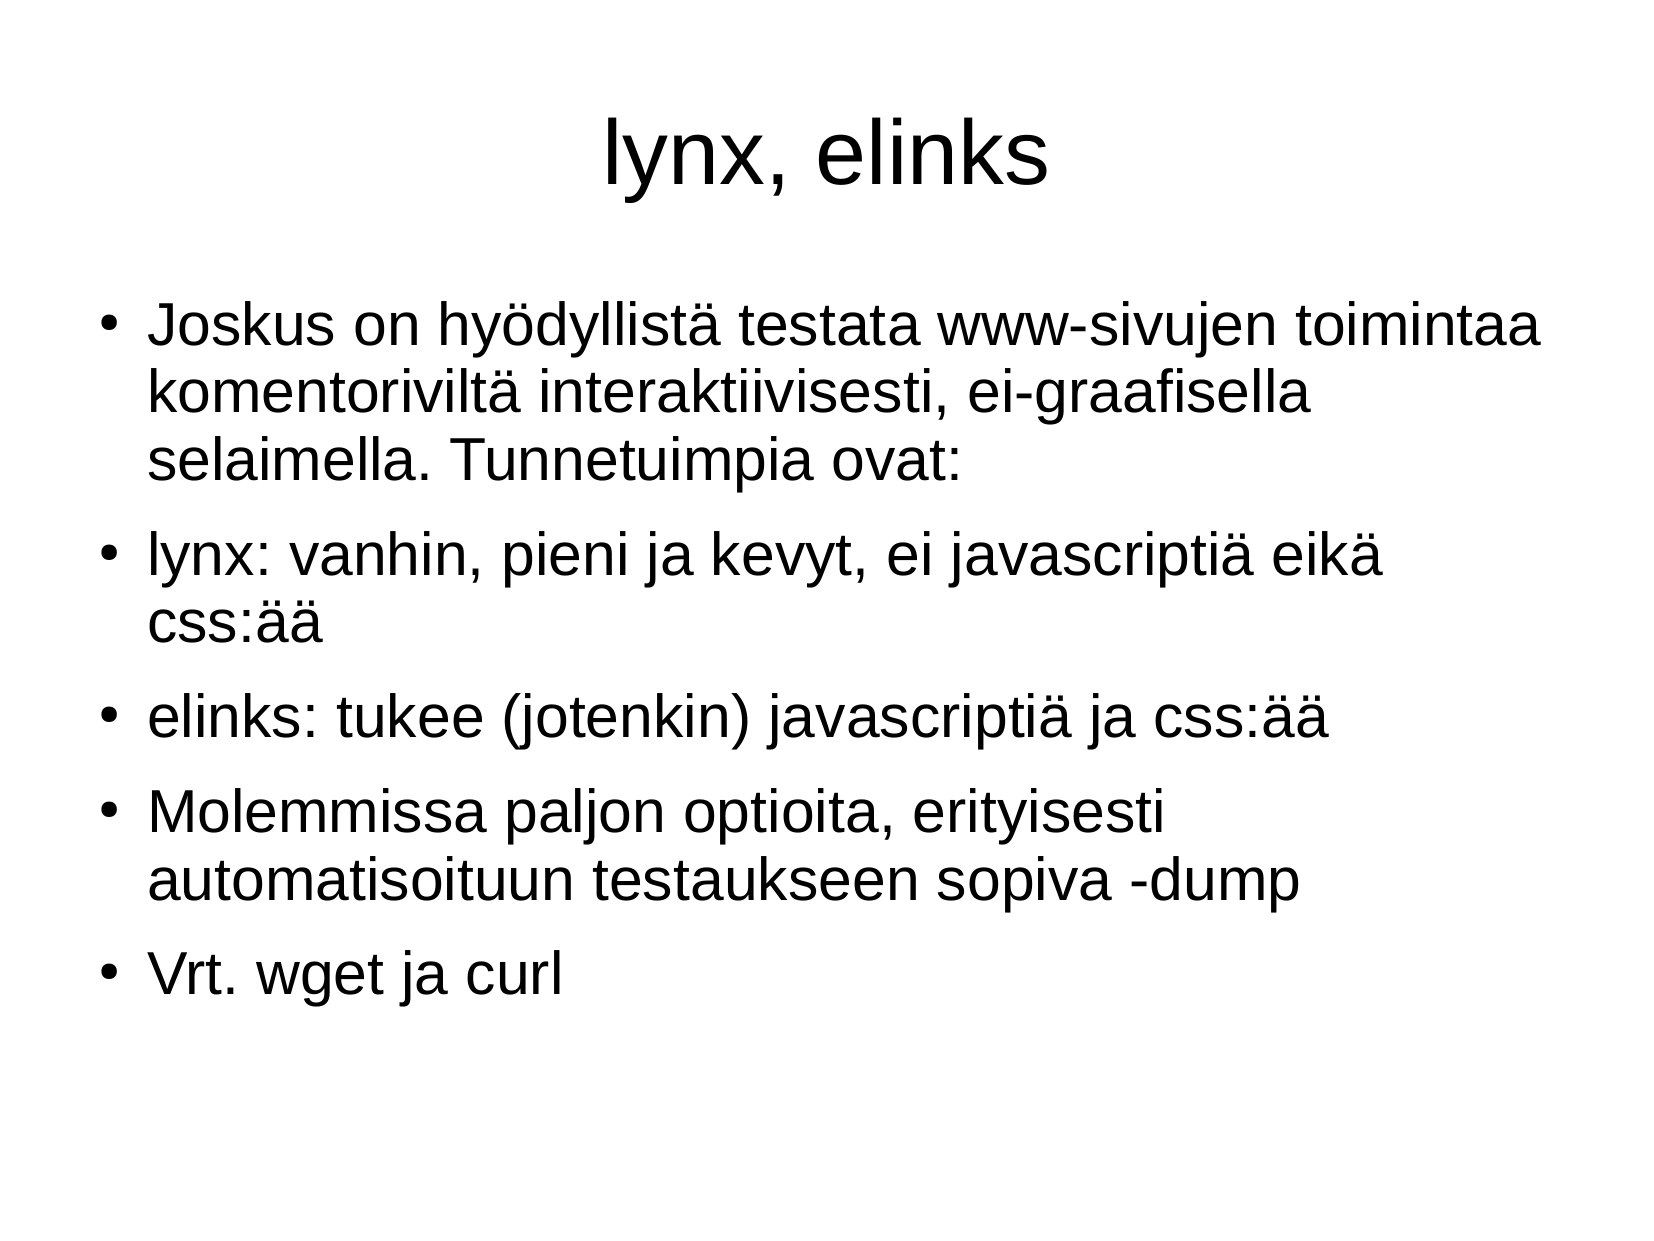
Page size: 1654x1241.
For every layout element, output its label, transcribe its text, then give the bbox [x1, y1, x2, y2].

title lynx, elinks [82, 49, 1571, 257]
list Joskus on hyödyllistä testata www-sivujen toimintaa komentoriviltä interaktiivisesti, ei-graafisella selaimella. Tunnetuimpia ovat: lynx: vanhin, pieni ja kevyt, ei javascriptiä eikä css:ää elinks: tukee (jotenkin) javascriptiä ja css:ää Molemmissa paljon optioita, erityisesti automatisoituun testaukseen sopiva -dump Vrt. wget ja curl [82, 290, 1571, 1010]
